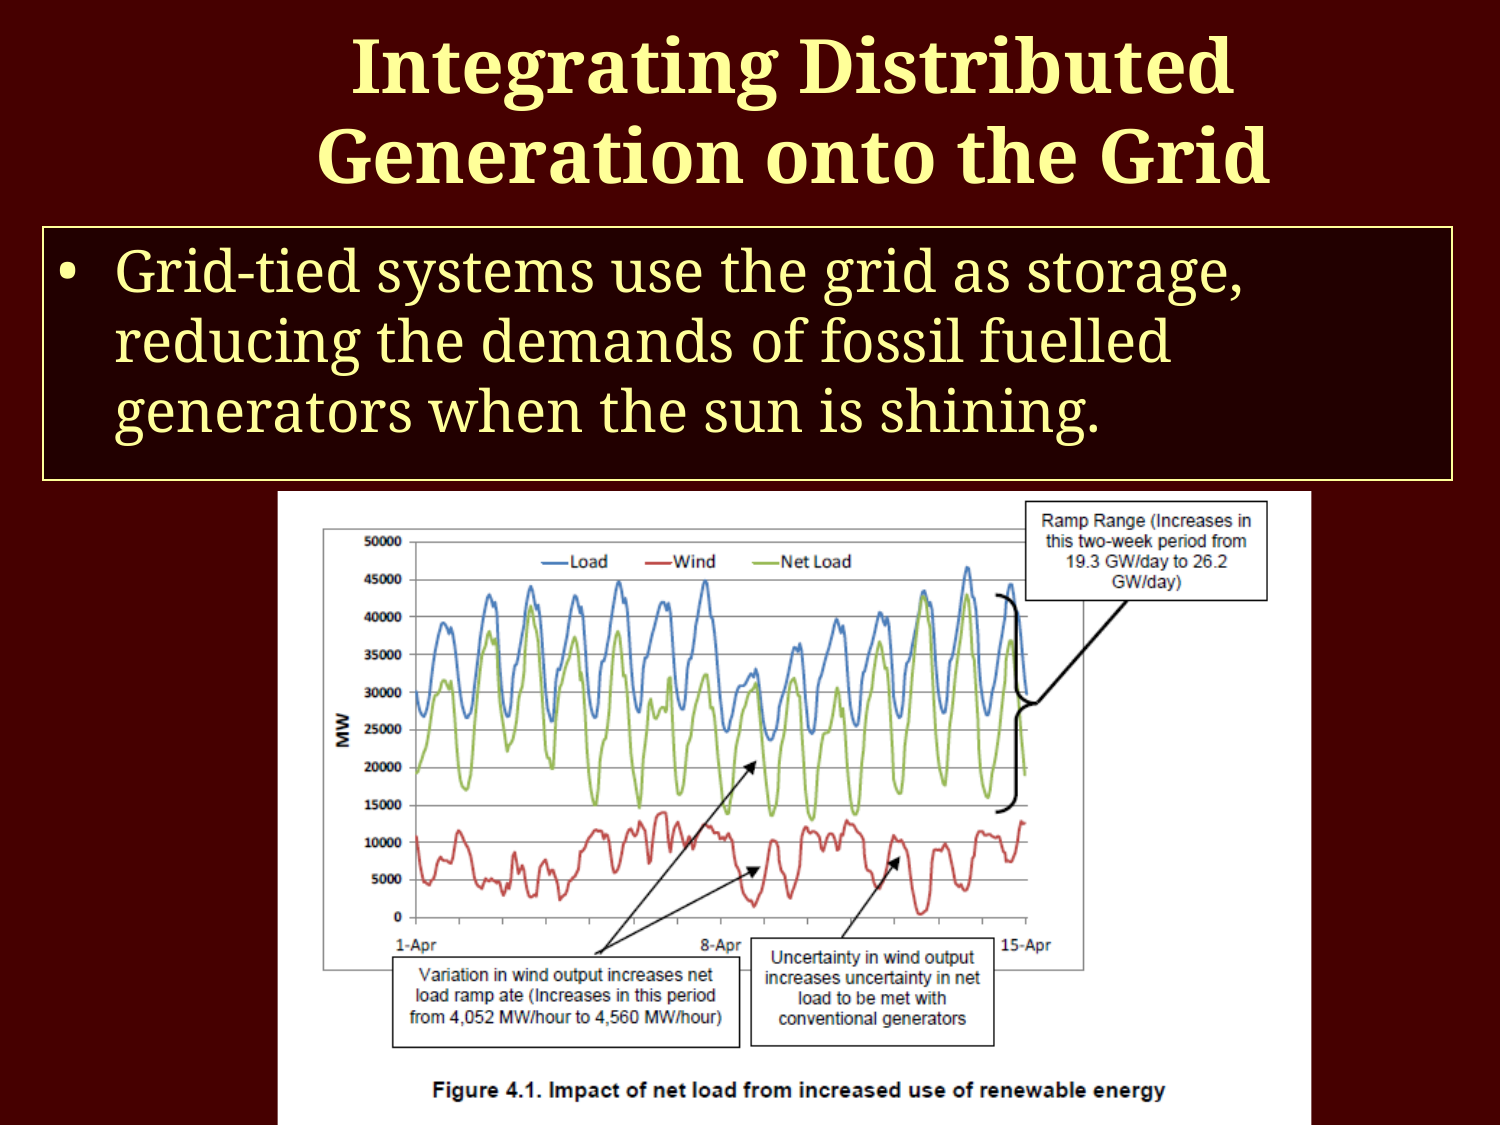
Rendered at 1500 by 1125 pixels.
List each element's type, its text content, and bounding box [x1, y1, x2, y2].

title Integrating Distributed Generation onto the Grid [225, 0, 1363, 226]
picture [277, 491, 1312, 1125]
list Grid-tied systems use the grid as storage, reducing the demands of fossil fuelled generators when the sun is shining. [43, 226, 1452, 481]
